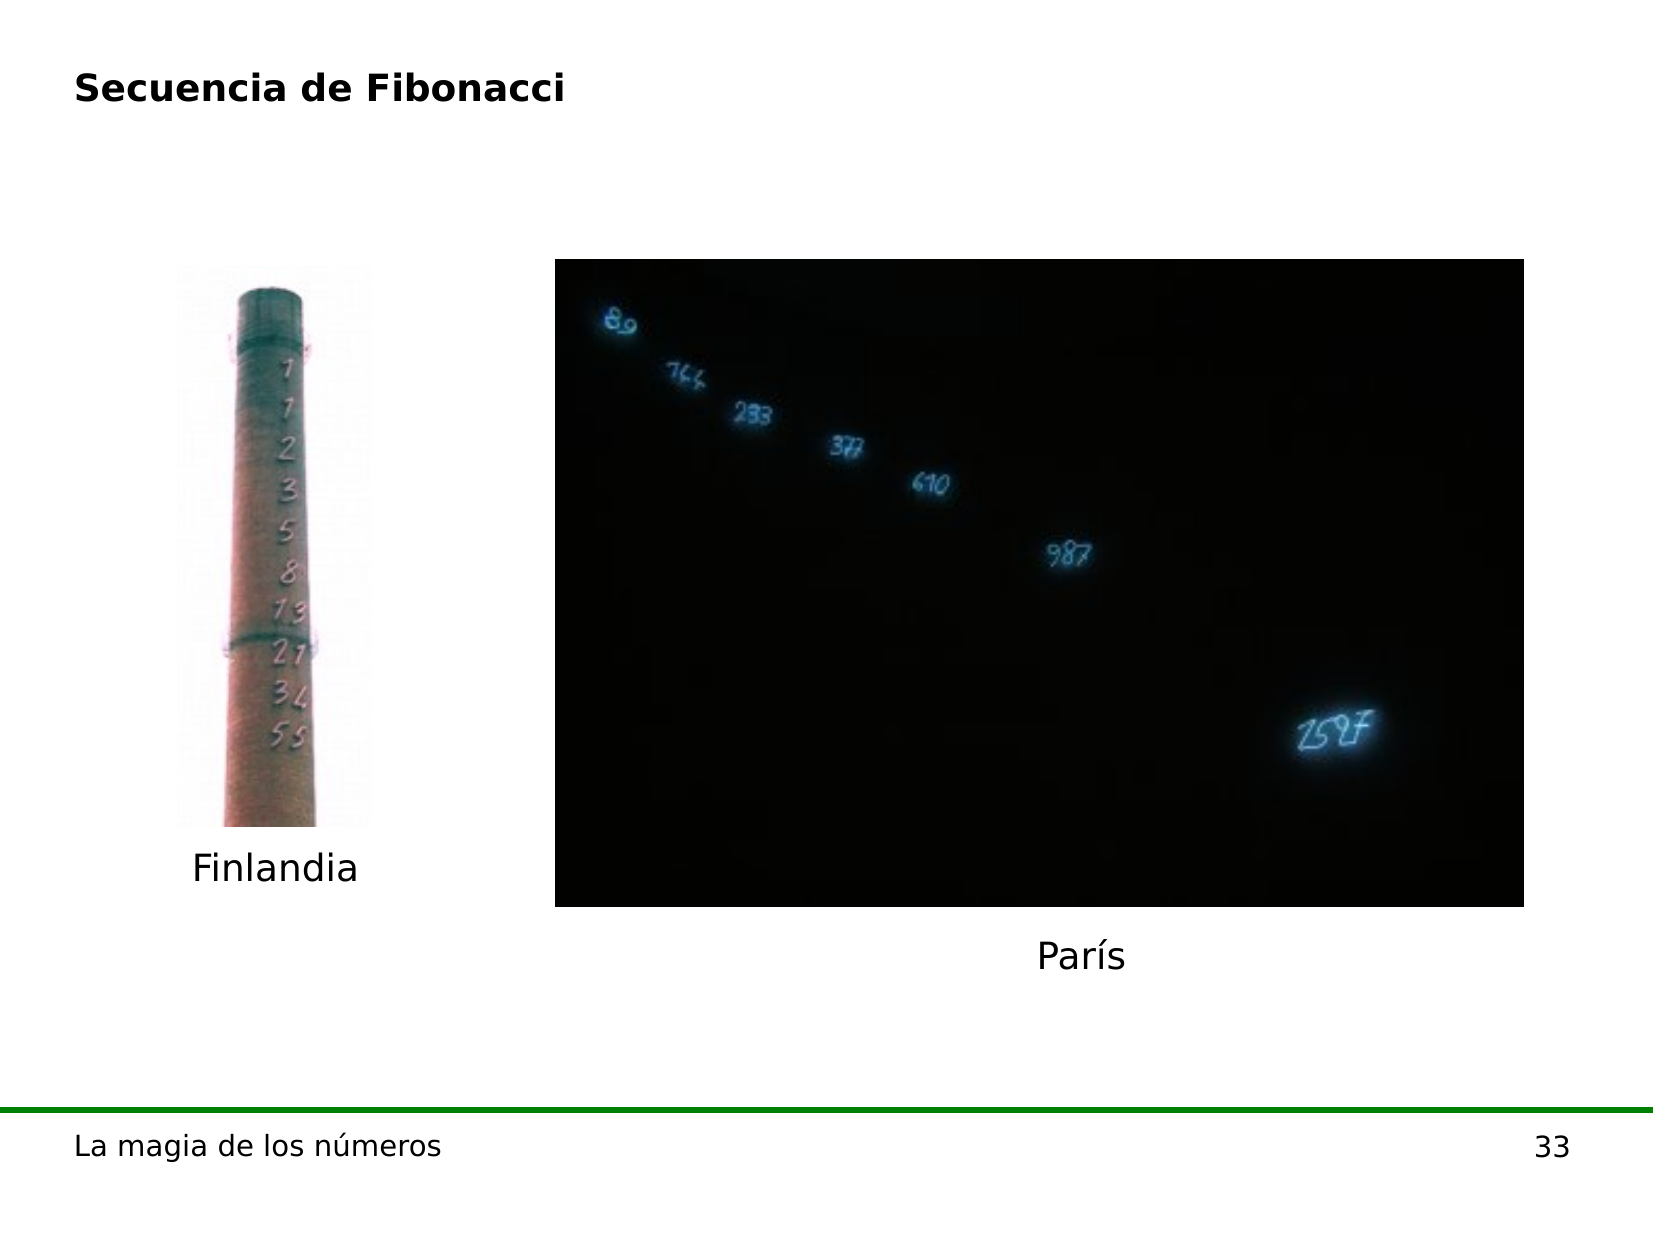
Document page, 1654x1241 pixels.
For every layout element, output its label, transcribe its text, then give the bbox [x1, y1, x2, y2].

text_box París [1021, 927, 1288, 987]
text_box Secuencia de Fibonacci [59, 59, 1182, 118]
text_box Finlandia [177, 839, 371, 898]
text_box La magia de los números [59, 1122, 975, 1172]
picture [177, 266, 373, 827]
picture [555, 259, 1524, 907]
